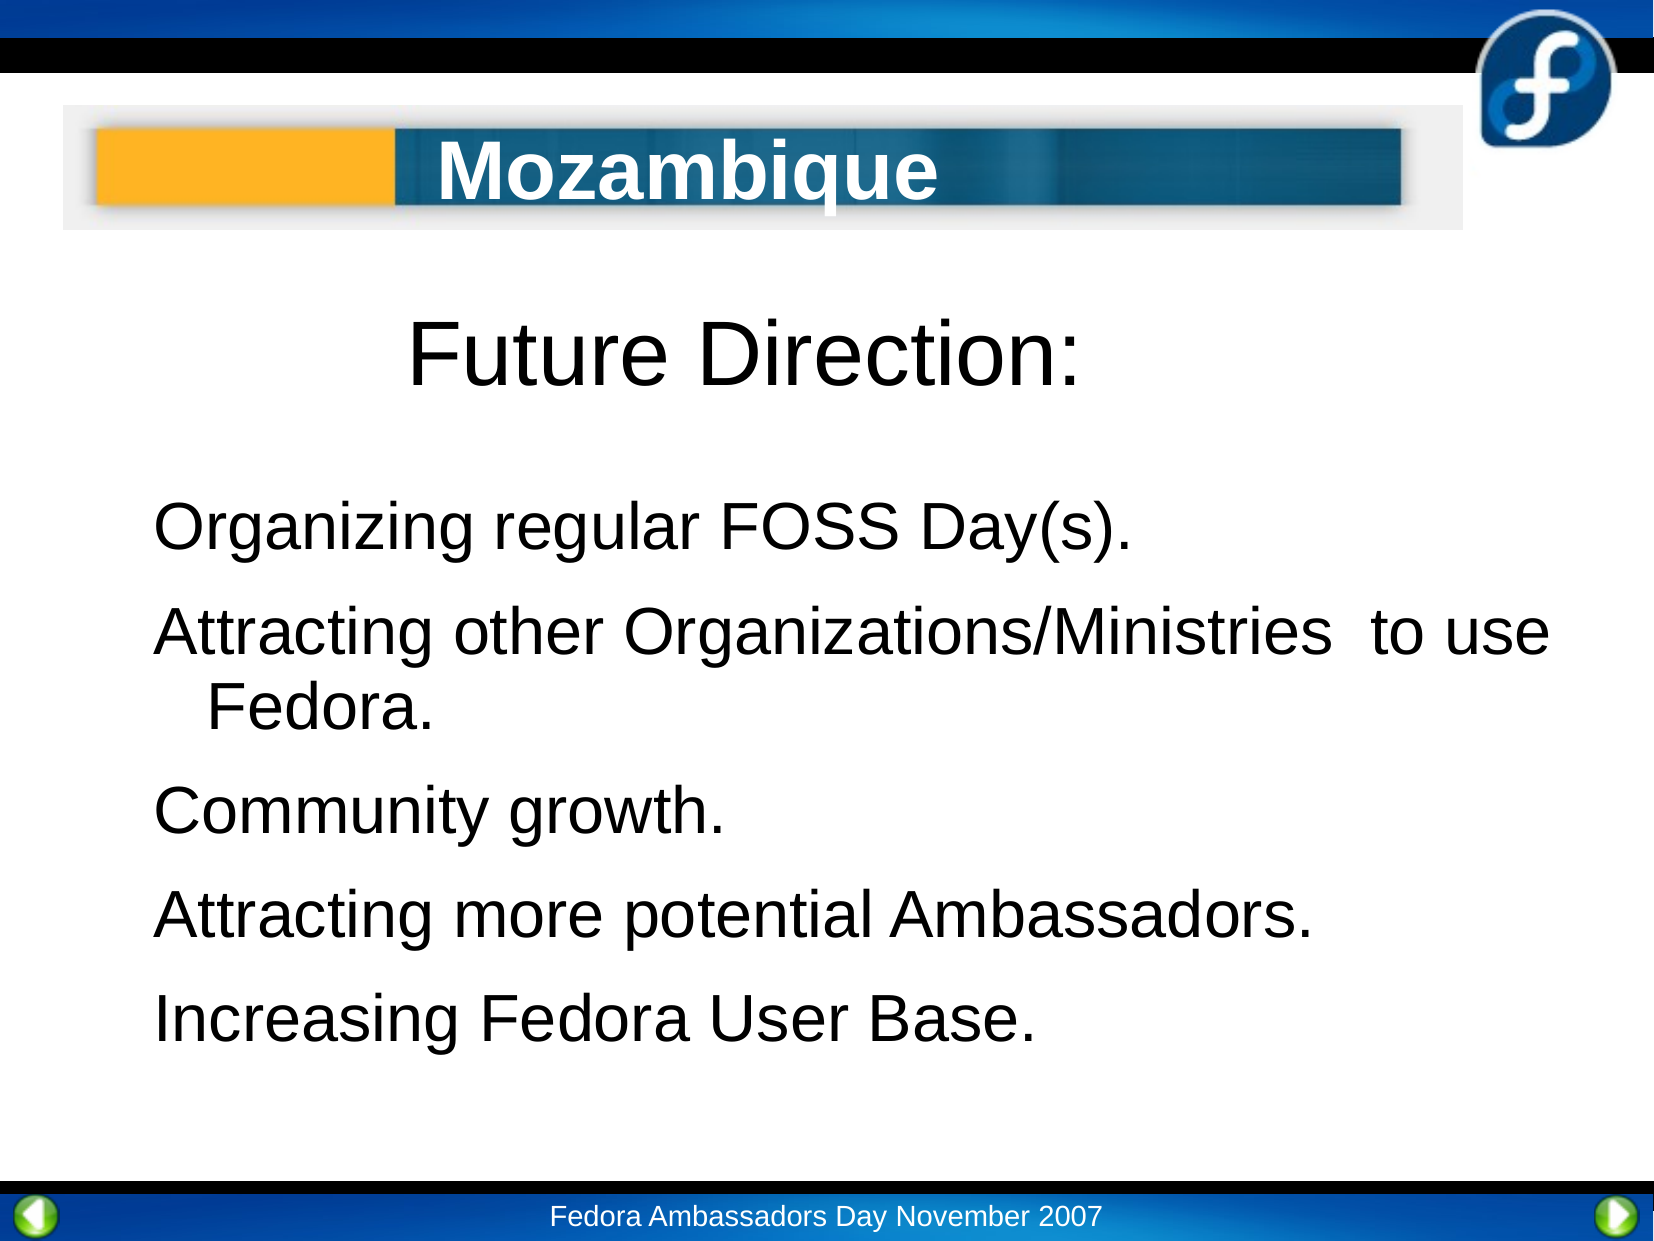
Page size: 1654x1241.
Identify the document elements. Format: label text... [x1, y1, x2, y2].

title Future Direction: [75, 257, 1488, 451]
text_box Mozambique [421, 117, 956, 226]
picture [1074, 1208, 1082, 1223]
picture [0, 1194, 1654, 1241]
picture [1058, 1208, 1066, 1220]
picture [1008, 1212, 1016, 1217]
list Organizing regular FOSS Day(s). Attracting other Organizations/Ministries to use Fedora. Community growth. Attracting more potential Ambassadors. Increasing Fedora User Base. [135, 489, 1576, 1090]
picture [0, 0, 1654, 251]
